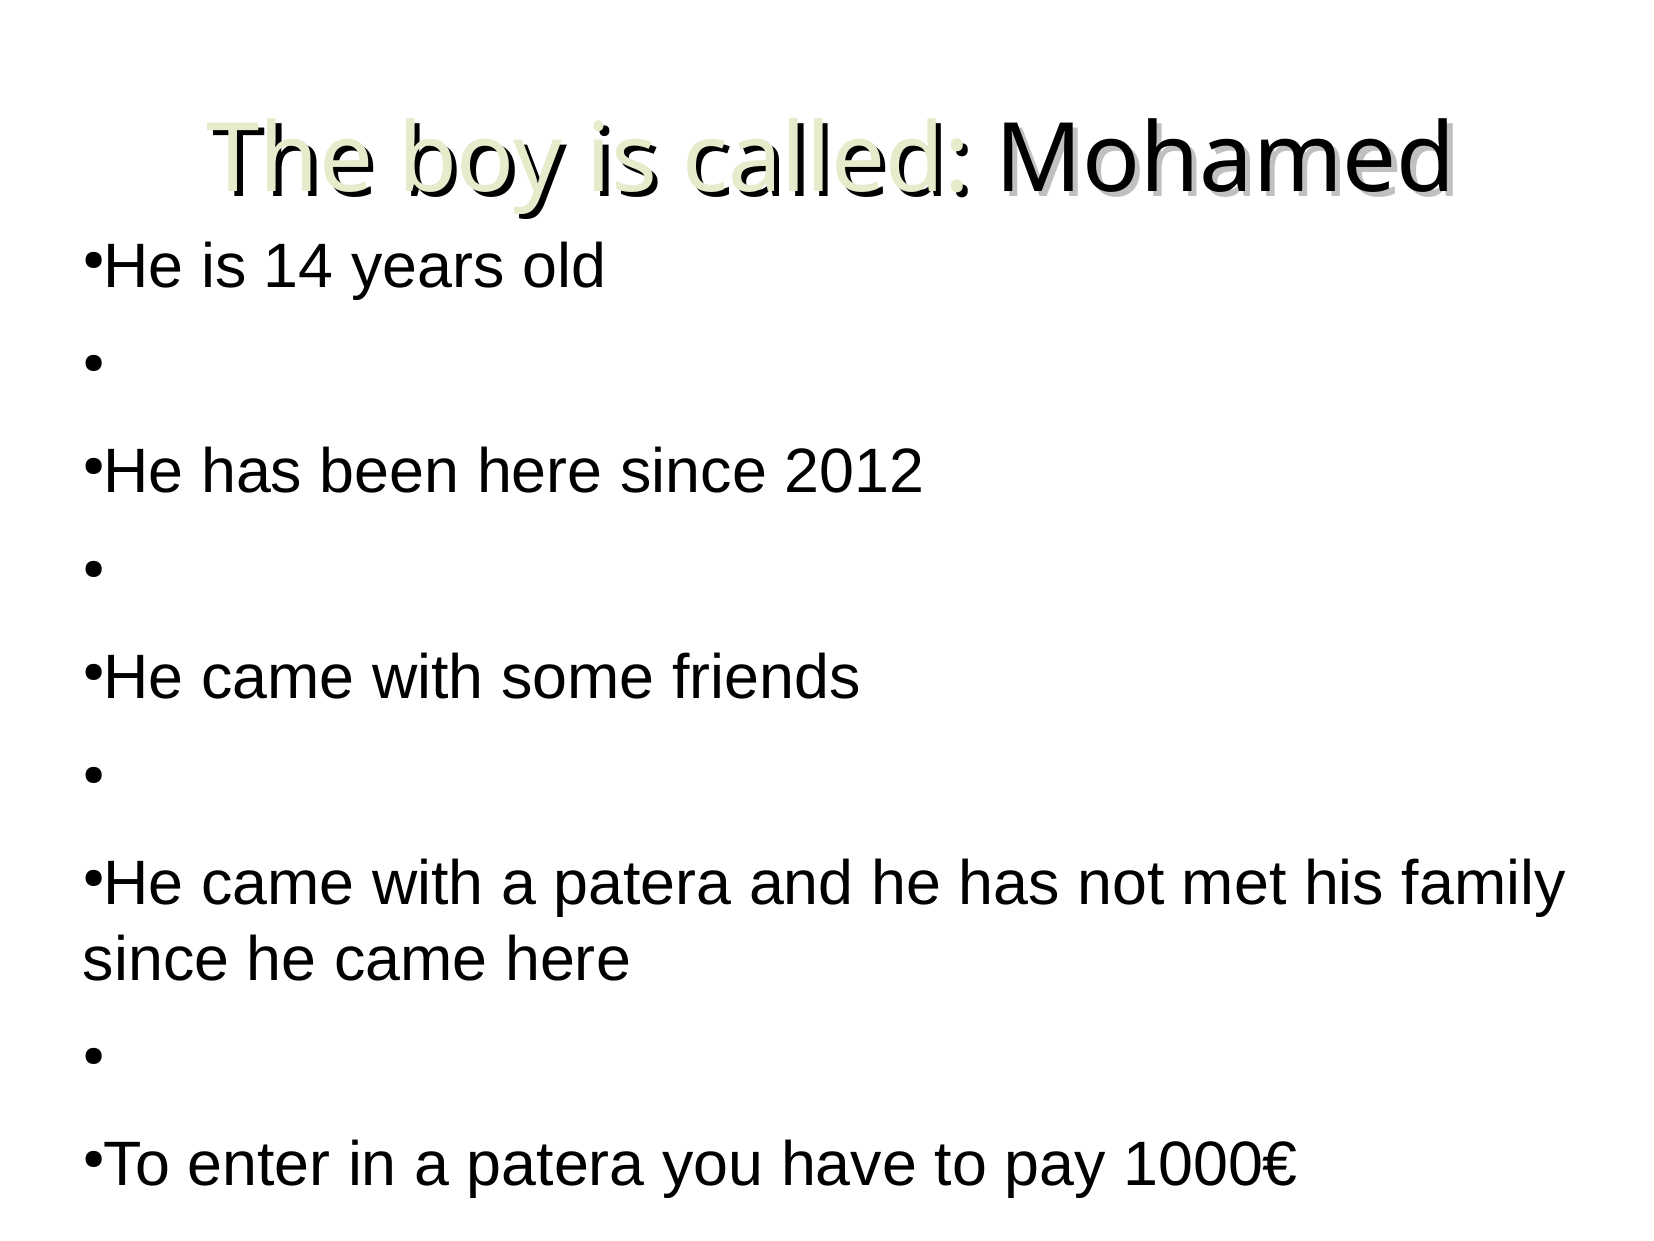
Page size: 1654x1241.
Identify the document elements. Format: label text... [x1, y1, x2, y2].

list He is 14 years old He has been here since 2012 He came with some friends He came with a patera and he has not met his family since he came here To enter in a patera you have to pay 1000€ [82, 224, 1571, 1208]
title The boy is called: Mohamed [82, 49, 1571, 224]
